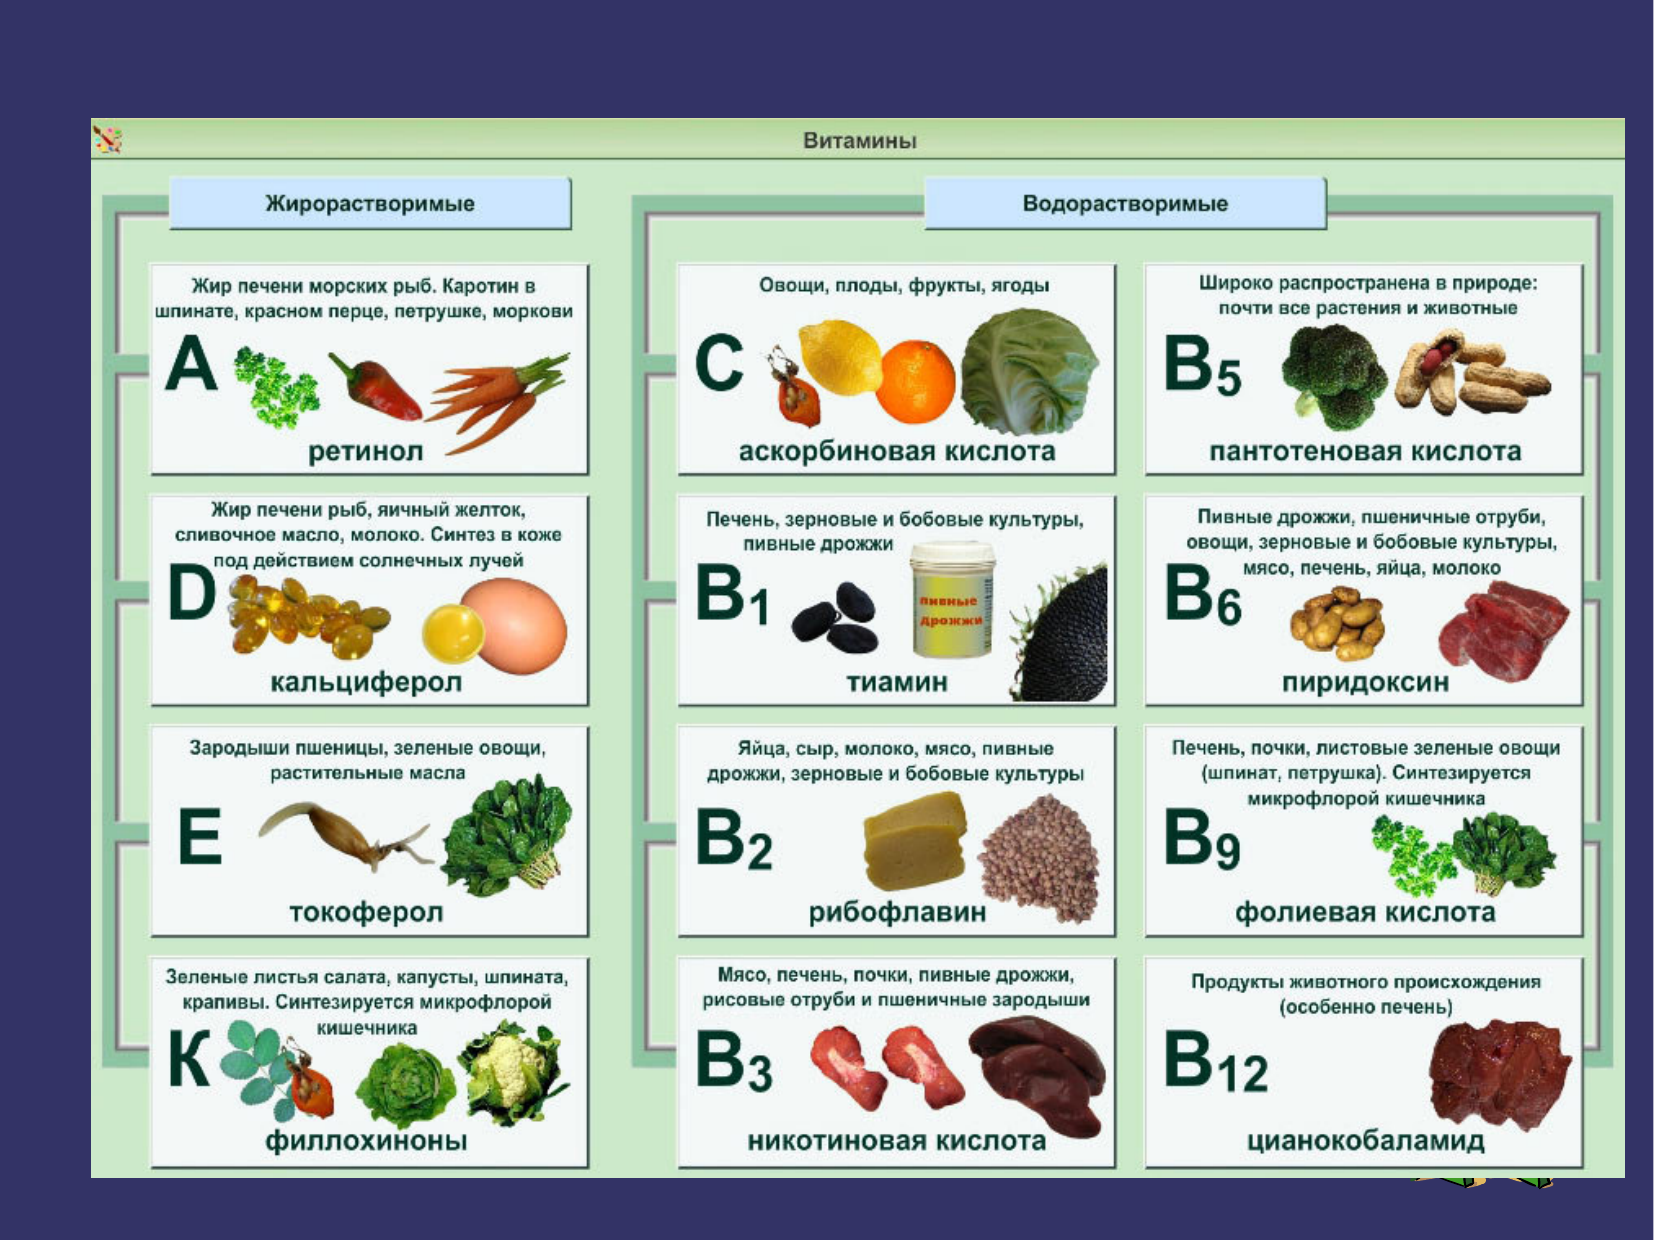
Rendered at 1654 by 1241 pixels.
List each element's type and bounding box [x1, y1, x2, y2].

picture [91, 118, 1625, 1178]
